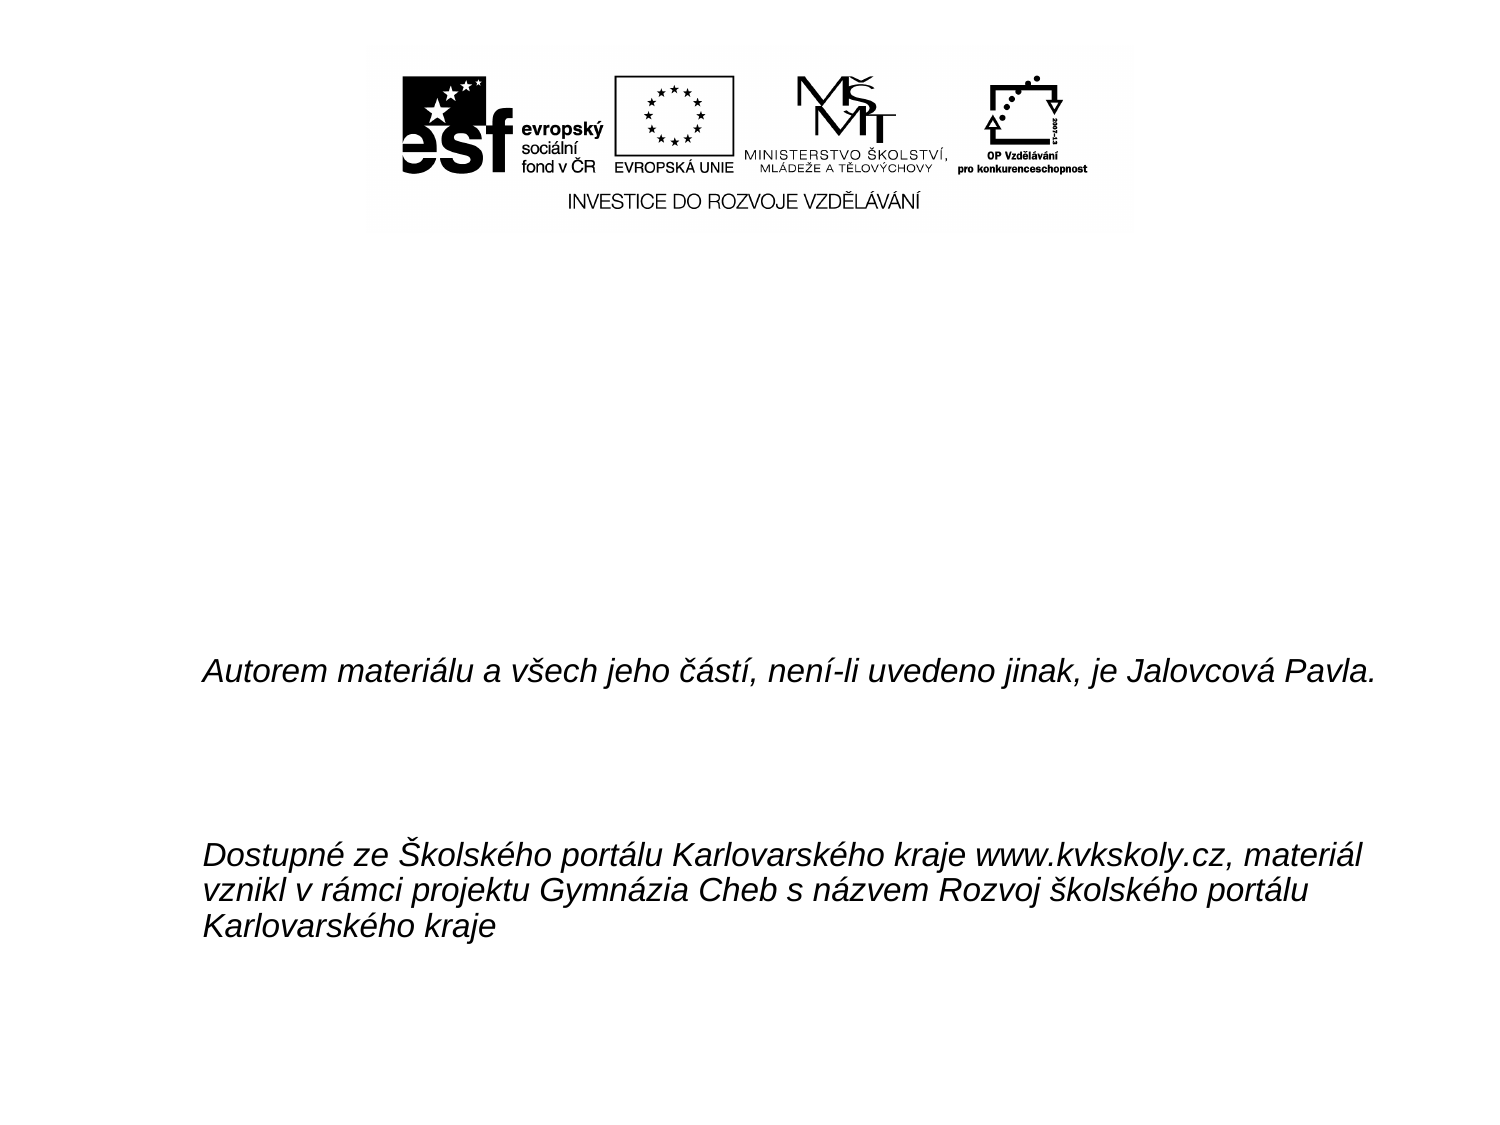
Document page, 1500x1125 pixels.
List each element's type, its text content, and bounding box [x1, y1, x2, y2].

list Autorem materiálu a všech jeho částí, není-li uvedeno jinak, je Jalovcová Pavla. Dostupné ze Školského portálu Karlovarského kraje www.kvkskoly.cz, materiál vznikl v rámci projektu Gymnázia Cheb s názvem Rozvoj školského portálu Karlovarského kraje [75, 262, 1426, 1005]
picture [366, 45, 1134, 233]
